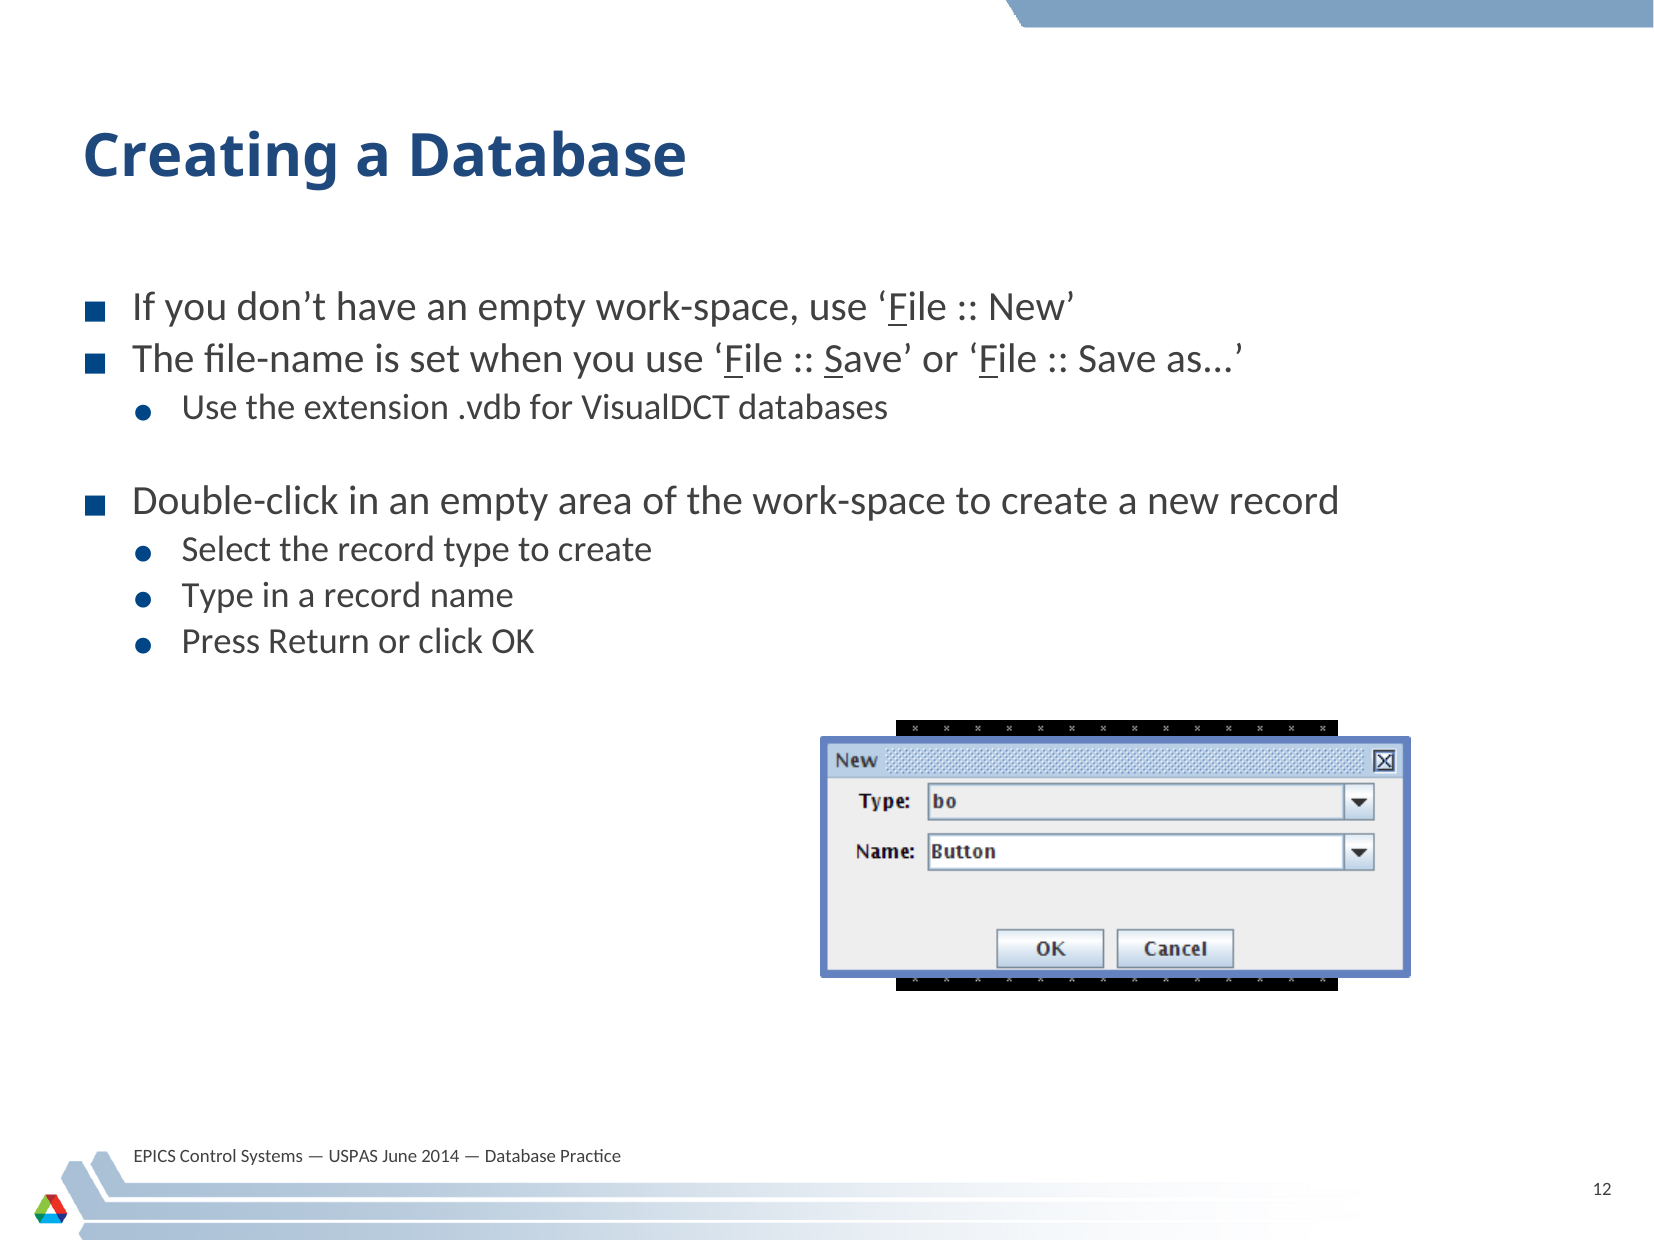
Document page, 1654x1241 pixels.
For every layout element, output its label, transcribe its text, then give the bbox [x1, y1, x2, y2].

title Creating a Database [82, 49, 1571, 257]
picture [0, 0, 1654, 29]
picture [820, 720, 1411, 991]
list If you don’t have an empty work-space, use ‘File :: New’ The file-name is set when you use ‘File :: Save’ or ‘File :: Save as...’ Use the extension .vdb for VisualDCT databases Double-click in an empty area of the work-space to create a new record Select the record type to create Type in a record name Press Return or click OK [82, 289, 1571, 1108]
picture [0, 1143, 1654, 1240]
